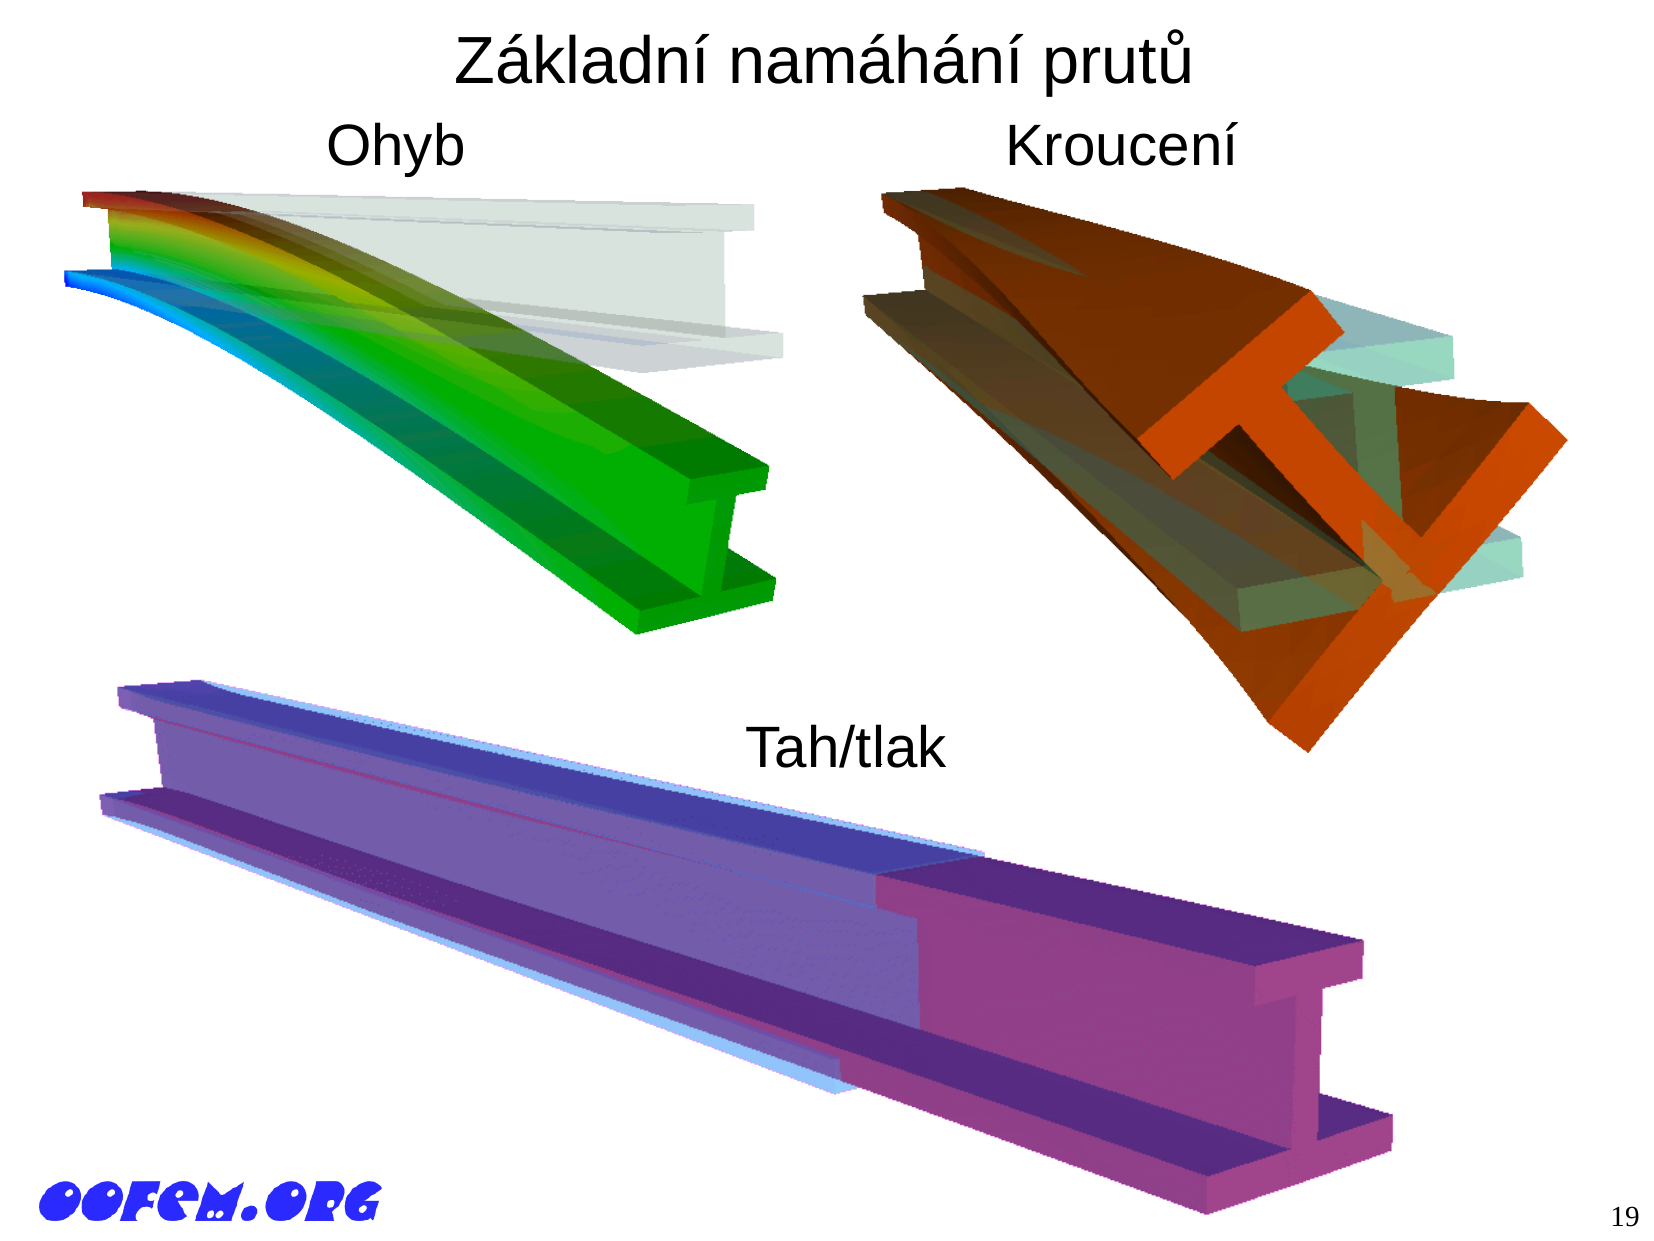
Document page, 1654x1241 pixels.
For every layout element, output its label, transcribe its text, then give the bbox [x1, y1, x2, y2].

picture [39, 179, 1581, 1231]
text_box Tah/tlak [730, 707, 963, 795]
text_box Ohyb [311, 105, 481, 193]
text_box Kroucení [990, 105, 1255, 193]
title Základní namáhání prutů [37, 8, 1613, 113]
picture [60, 179, 796, 645]
